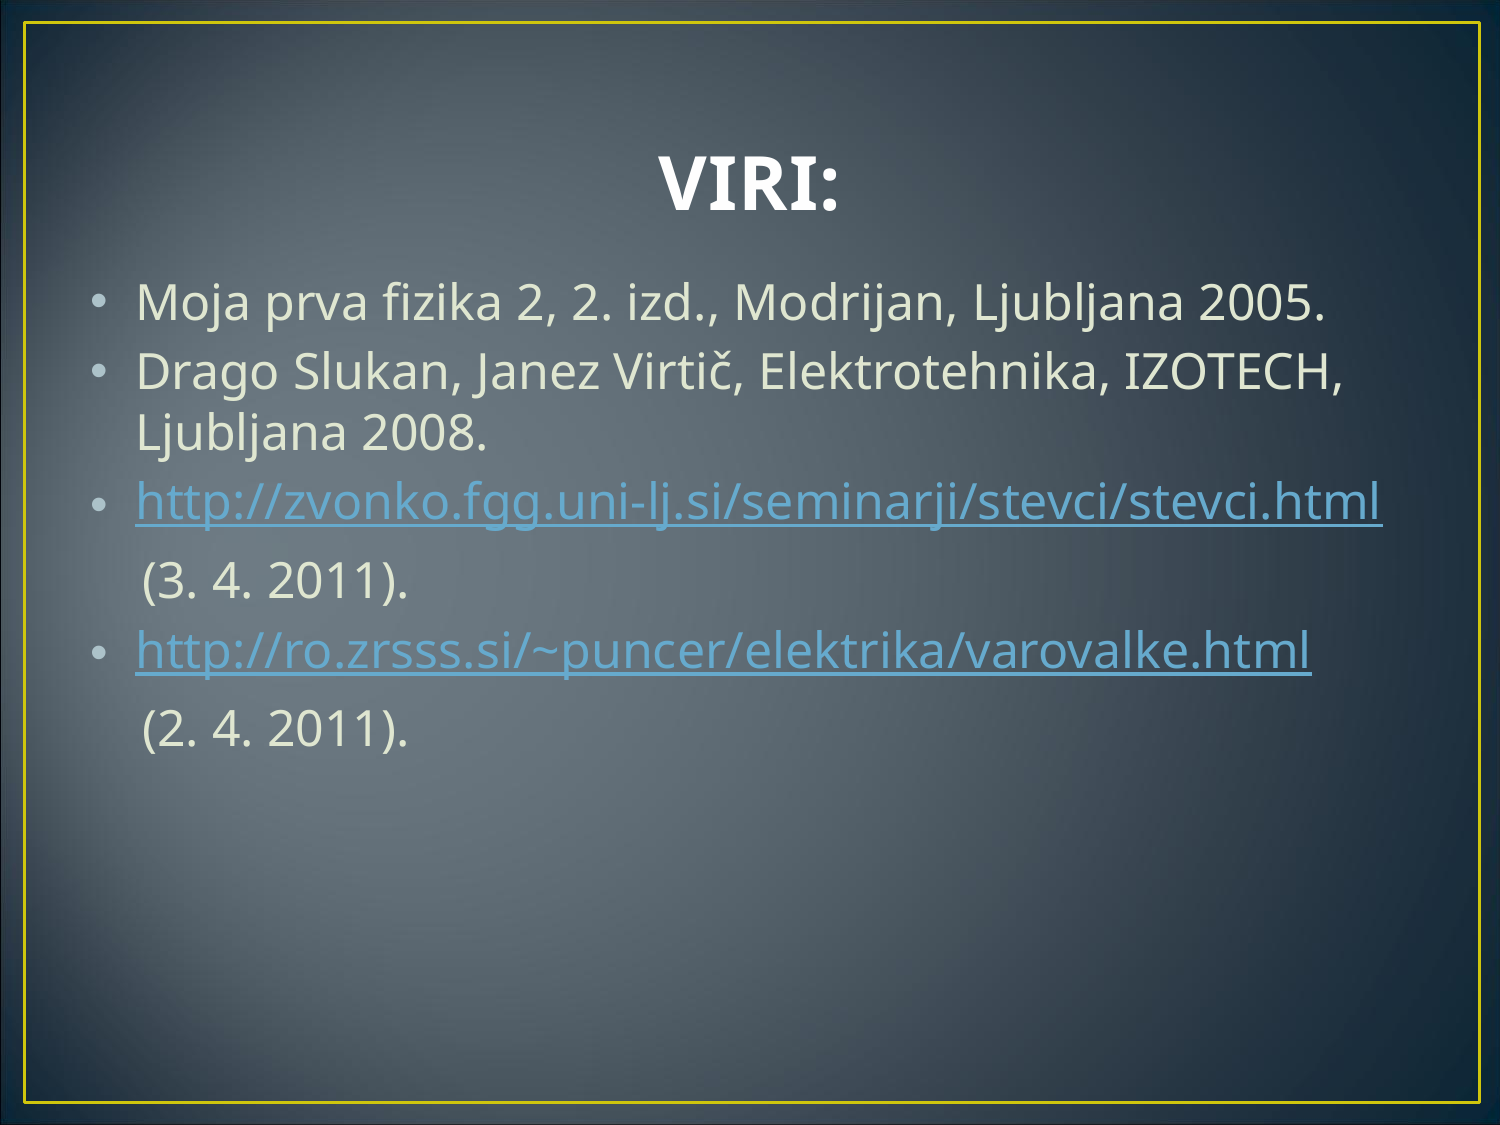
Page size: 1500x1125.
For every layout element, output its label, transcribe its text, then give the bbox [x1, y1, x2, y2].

title VIRI: [75, 45, 1425, 233]
list Moja prva fizika 2, 2. izd., Modrijan, Ljubljana 2005. Drago Slukan, Janez Virtič, Elektrotehnika, IZOTECH, Ljubljana 2008. http://zvonko.fgg.uni-lj.si/seminarji/stevci/stevci.html (3. 4. 2011). http://ro.zrsss.si/~puncer/elektrika/varovalke.html (2. 4. 2011). [75, 262, 1425, 1005]
picture [0, 0, 1500, 1125]
